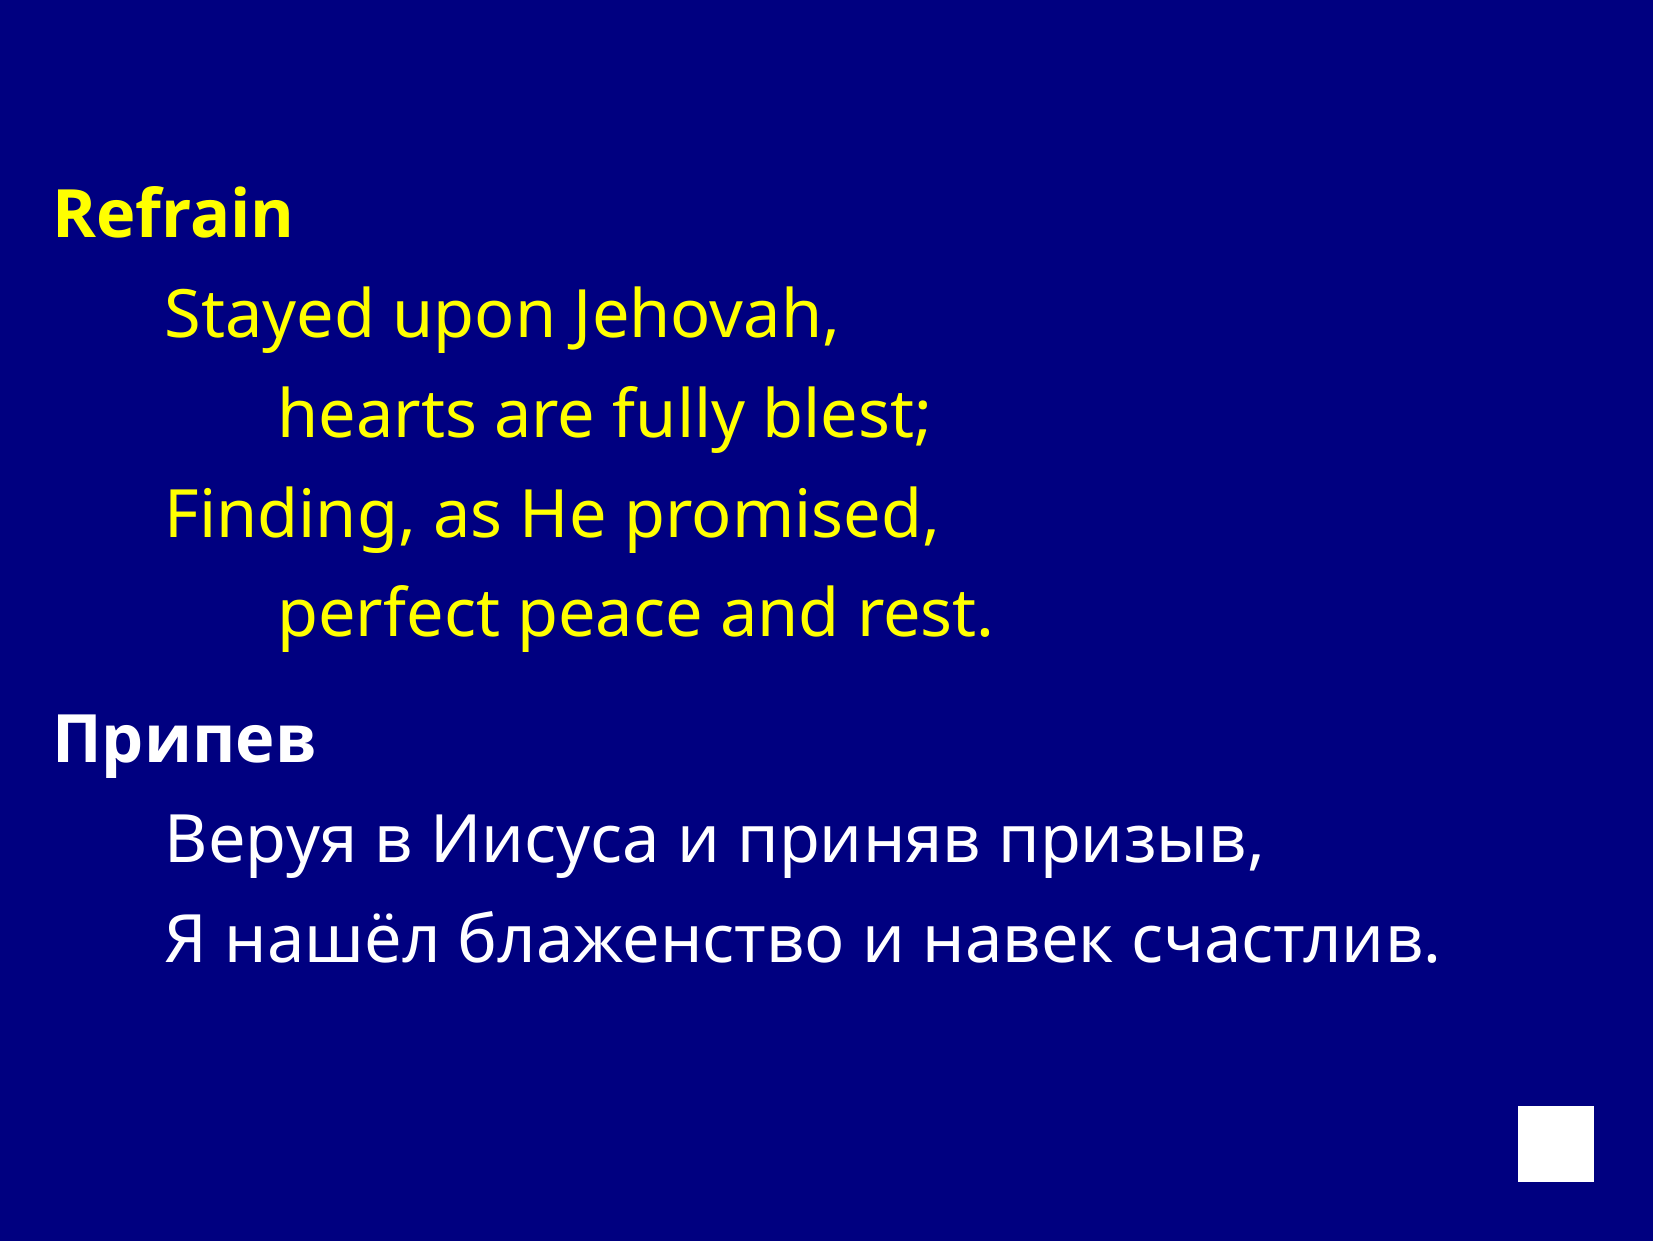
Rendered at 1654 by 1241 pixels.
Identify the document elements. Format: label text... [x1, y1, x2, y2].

text_box Refrain Stayed upon Jehovah, hearts are fully blest; Finding, as He promised, perfect peace and rest. [37, 150, 1651, 638]
text_box Припев Веруя в Иисуса и приняв призыв, Я нашёл блаженство и навек счастлив. [37, 675, 1653, 1163]
text_box [1518, 1163, 1594, 1182]
